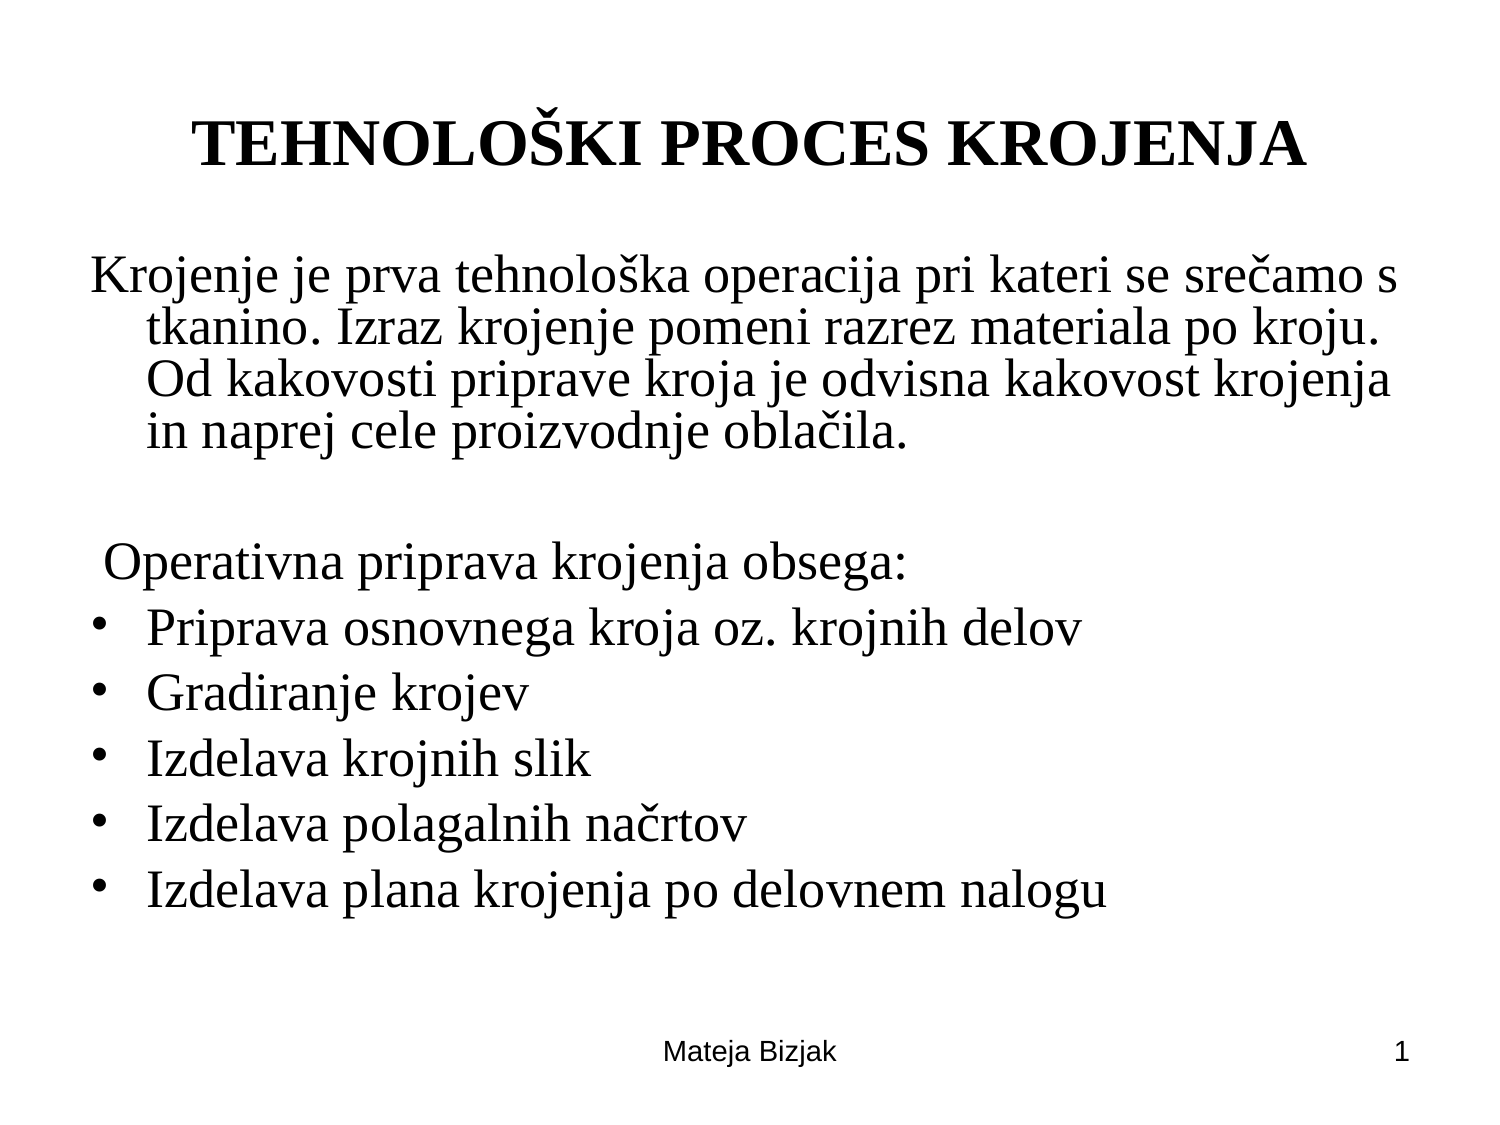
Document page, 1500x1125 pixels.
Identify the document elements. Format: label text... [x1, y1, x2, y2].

list Krojenje je prva tehnološka operacija pri kateri se srečamo s tkanino. Izraz krojenje pomeni razrez materiala po kroju. Od kakovosti priprave kroja je odvisna kakovost krojenja in naprej cele proizvodnje oblačila. Operativna priprava krojenja obsega: Priprava osnovnega kroja oz. krojnih delov Gradiranje krojev Izdelava krojnih slik Izdelava polagalnih načrtov Izdelava plana krojenja po delovnem nalogu [75, 243, 1426, 1006]
text_box Mateja Bizjak [512, 1024, 988, 1103]
text_box <number> [1074, 1024, 1426, 1103]
title TEHNOLOŠKI PROCES KROJENJA [75, 45, 1426, 233]
